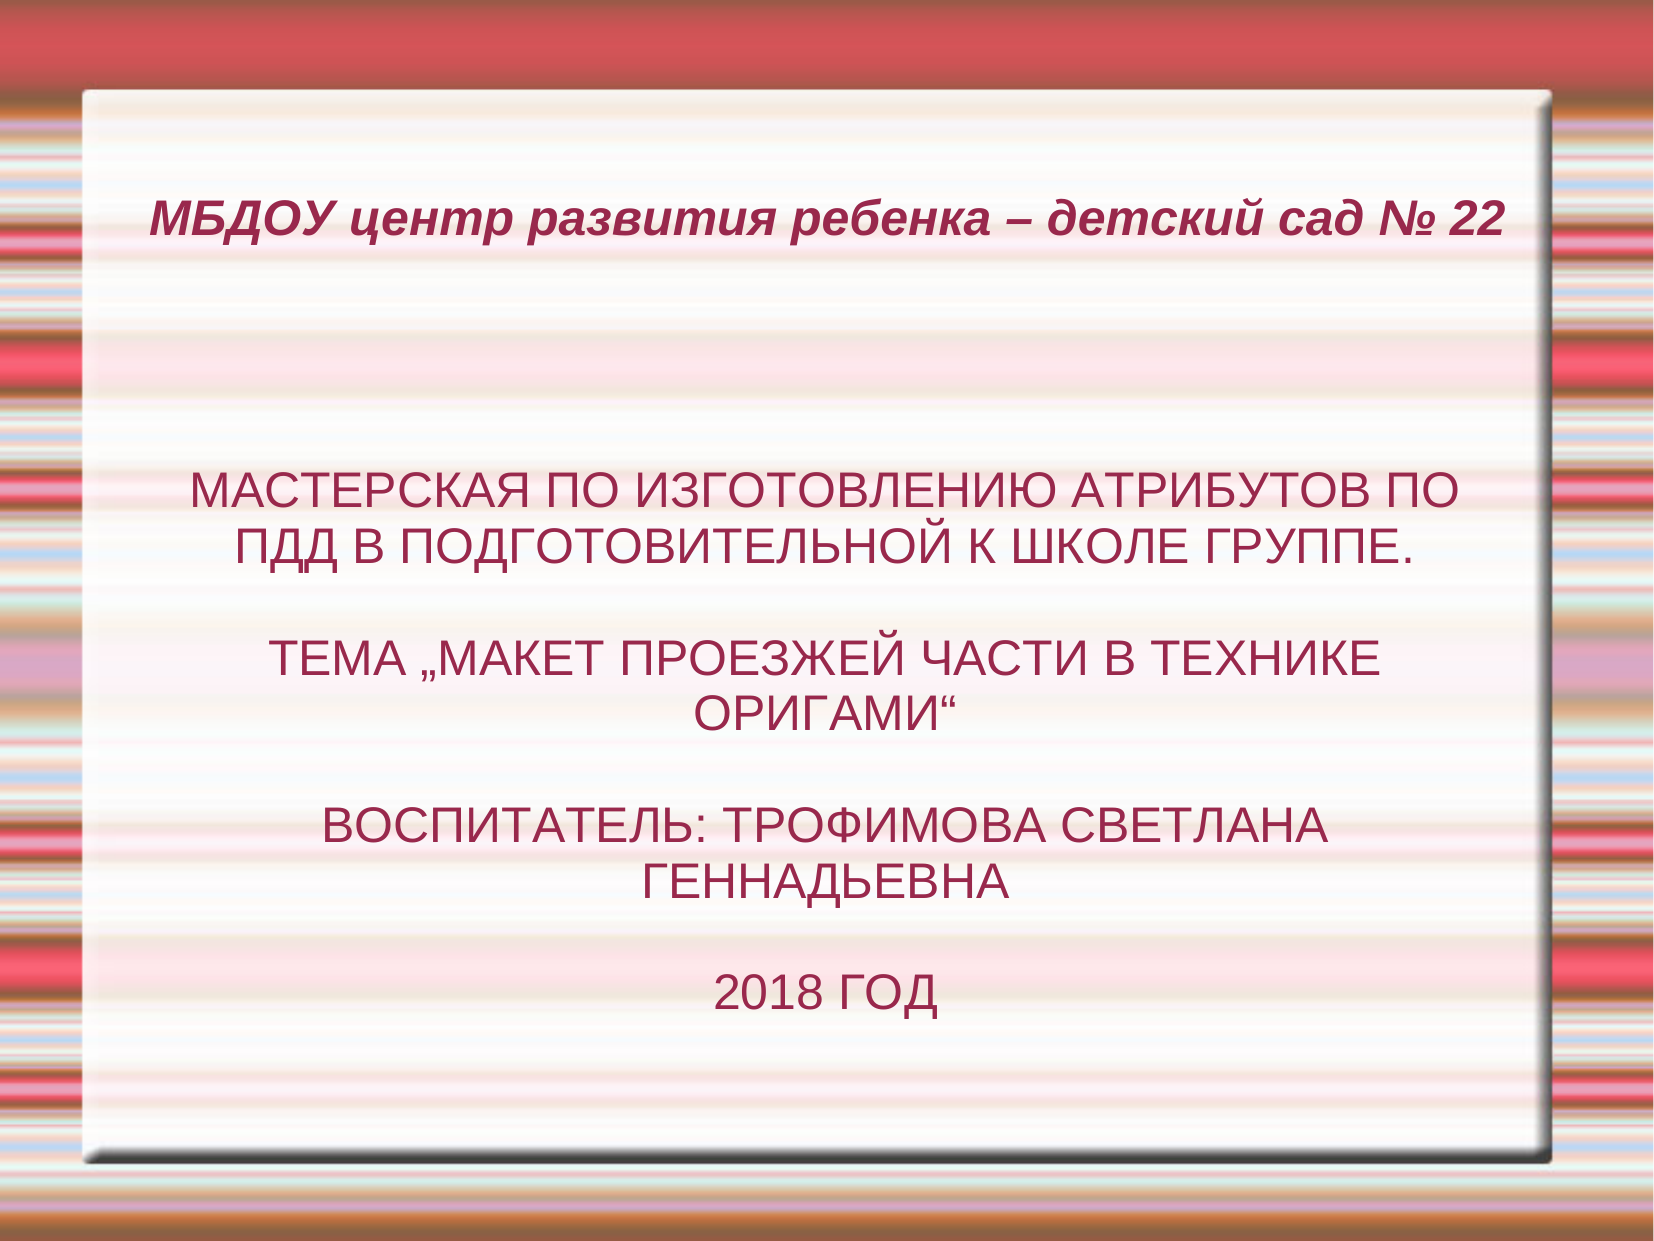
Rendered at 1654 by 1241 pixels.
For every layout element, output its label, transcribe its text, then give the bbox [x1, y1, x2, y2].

title МБДОУ центр развития ребенка – детский сад № 22 [121, 114, 1534, 322]
picture [0, 0, 1654, 1241]
subtitle МАСТЕРСКАЯ ПО ИЗГОТОВЛЕНИЮ АТРИБУТОВ ПО ПДД В ПОДГОТОВИТЕЛЬНОЙ К ШКОЛЕ ГРУППЕ. ТЕМА „МАКЕТ ПРОЕЗЖЕЙ ЧАСТИ В ТЕХНИКЕ ОРИГАМИ“ ВОСПИТАТЕЛЬ: ТРОФИМОВА СВЕТЛАНА ГЕННАДЬЕВНА 2018 ГОД [134, 350, 1516, 1132]
